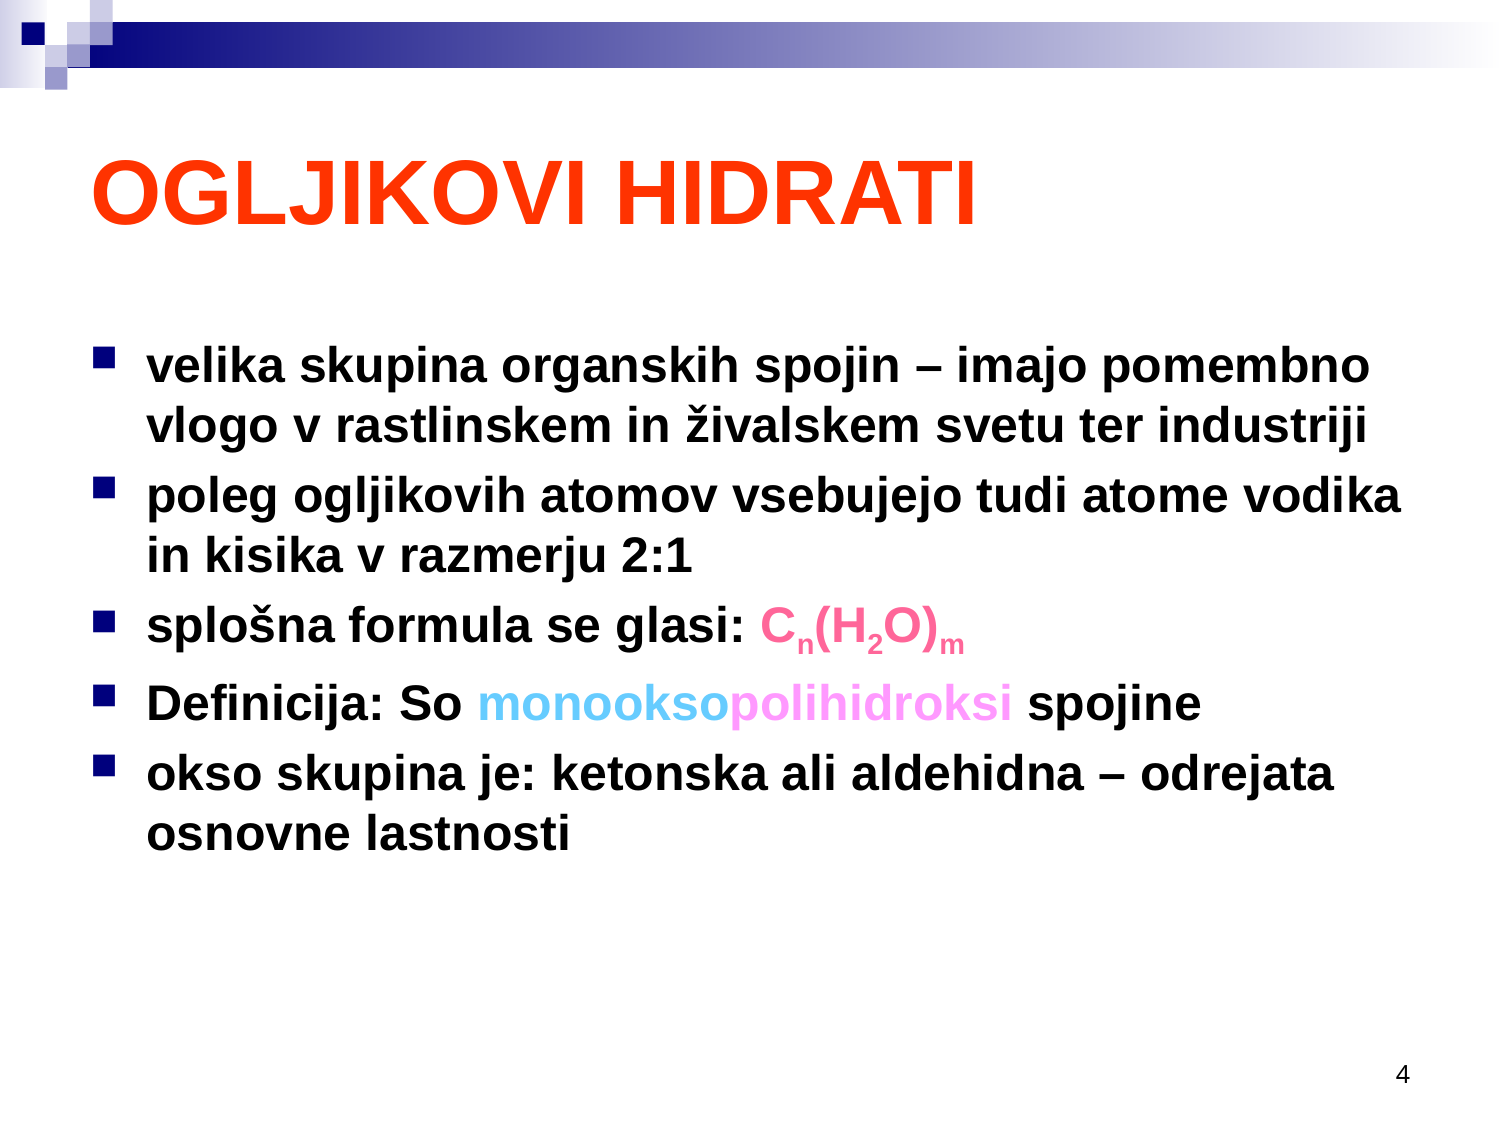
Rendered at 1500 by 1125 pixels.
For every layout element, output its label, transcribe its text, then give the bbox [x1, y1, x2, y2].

slide_number <number> [1074, 1025, 1425, 1100]
title OGLJIKOVI HIDRATI [75, 75, 1425, 300]
list velika skupina organskih spojin – imajo pomembno vlogo v rastlinskem in živalskem svetu ter industriji poleg ogljikovih atomov vsebujejo tudi atome vodika in kisika v razmerju 2:1 splošna formula se glasi: Cn(H2O)m Definicija: So monooksopolihidroksi spojine okso skupina je: ketonska ali aldehidna – odrejata osnovne lastnosti [75, 324, 1425, 963]
